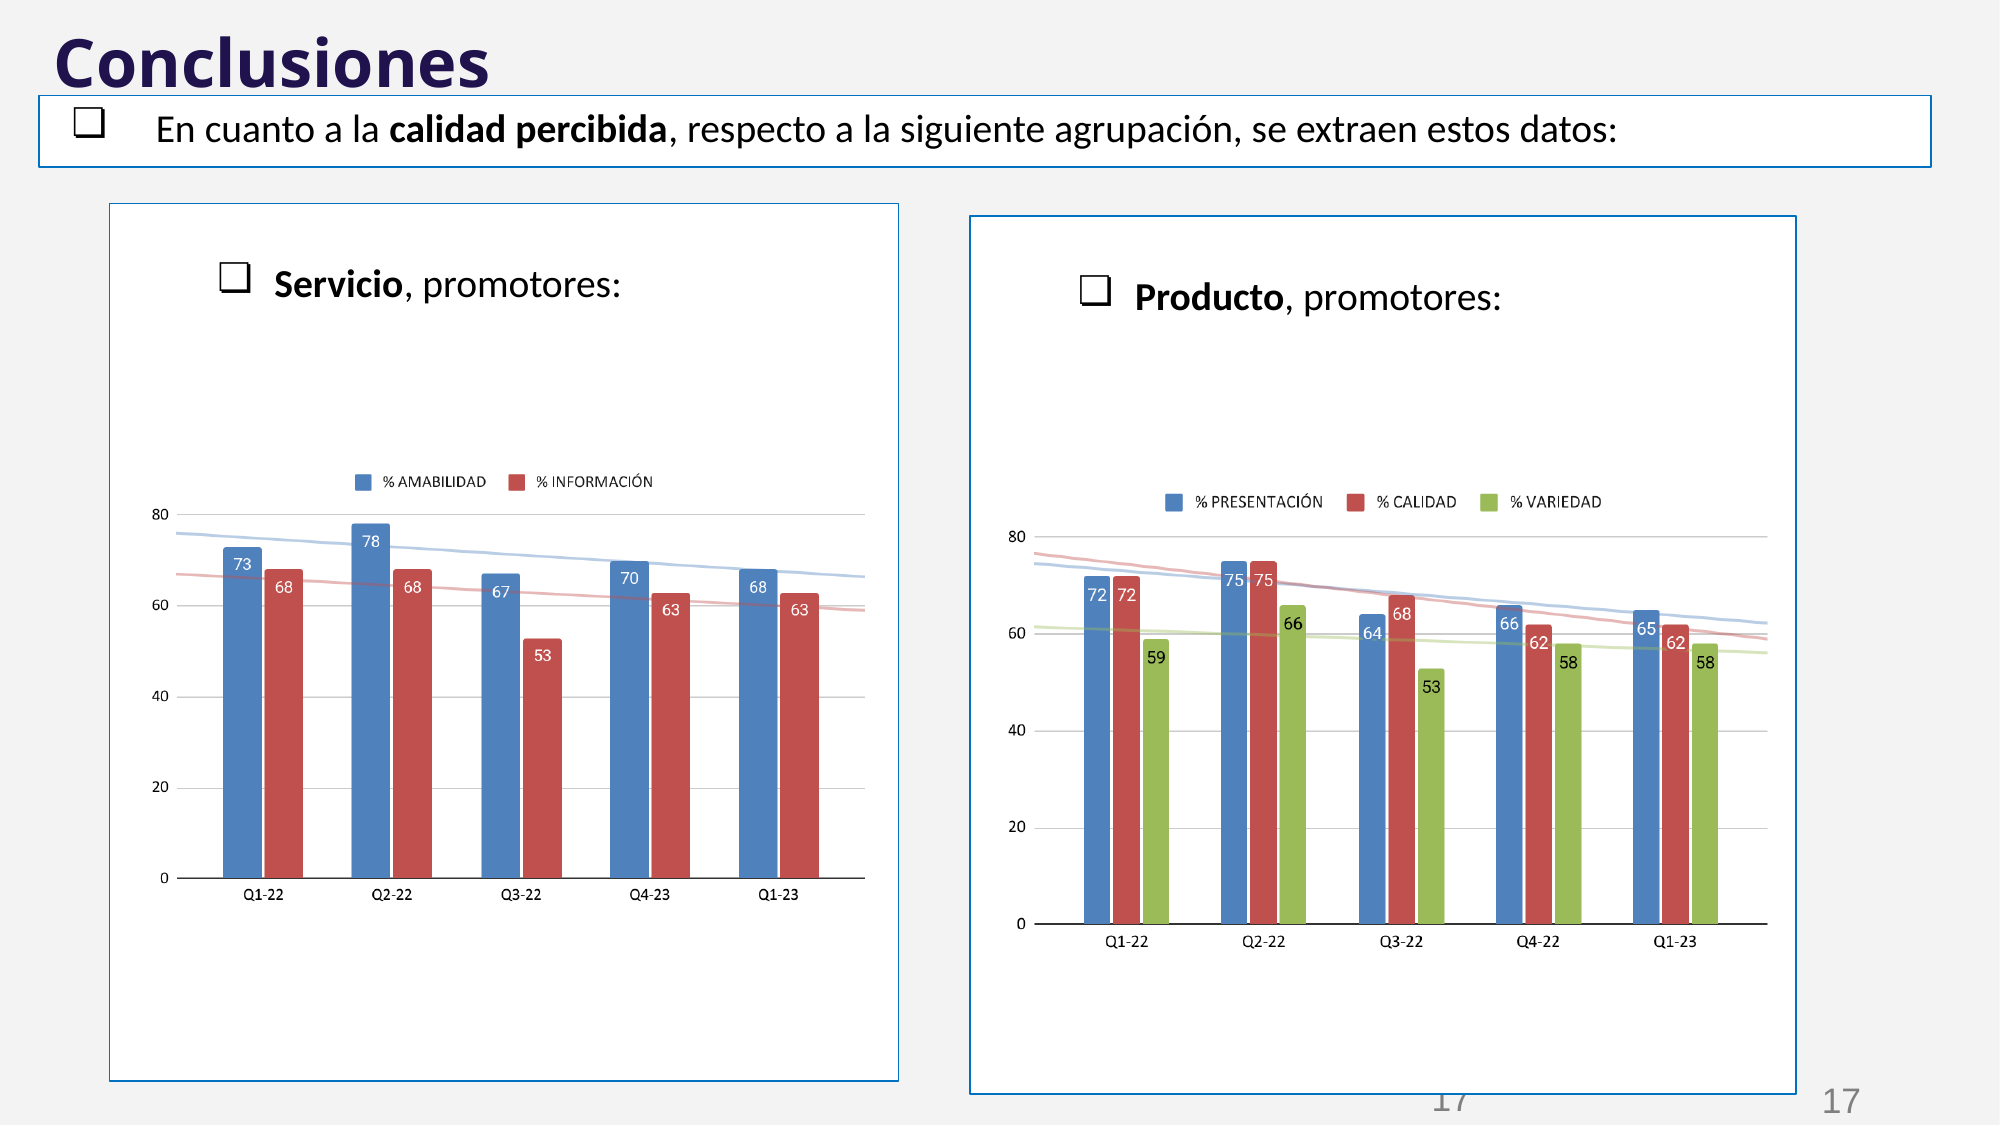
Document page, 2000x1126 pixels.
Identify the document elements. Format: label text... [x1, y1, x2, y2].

picture [973, 468, 1793, 976]
text_box Conclusiones [53, 0, 1946, 124]
text_box Producto, promotores: [970, 216, 1796, 1094]
text_box Servicio, promotores: [109, 203, 899, 1082]
text_box <number> [1413, 1067, 1881, 1126]
text_box En cuanto a la calidad percibida, respecto a la siguiente agrupación, se extraen estos datos: [38, 95, 1931, 168]
picture [119, 450, 889, 927]
